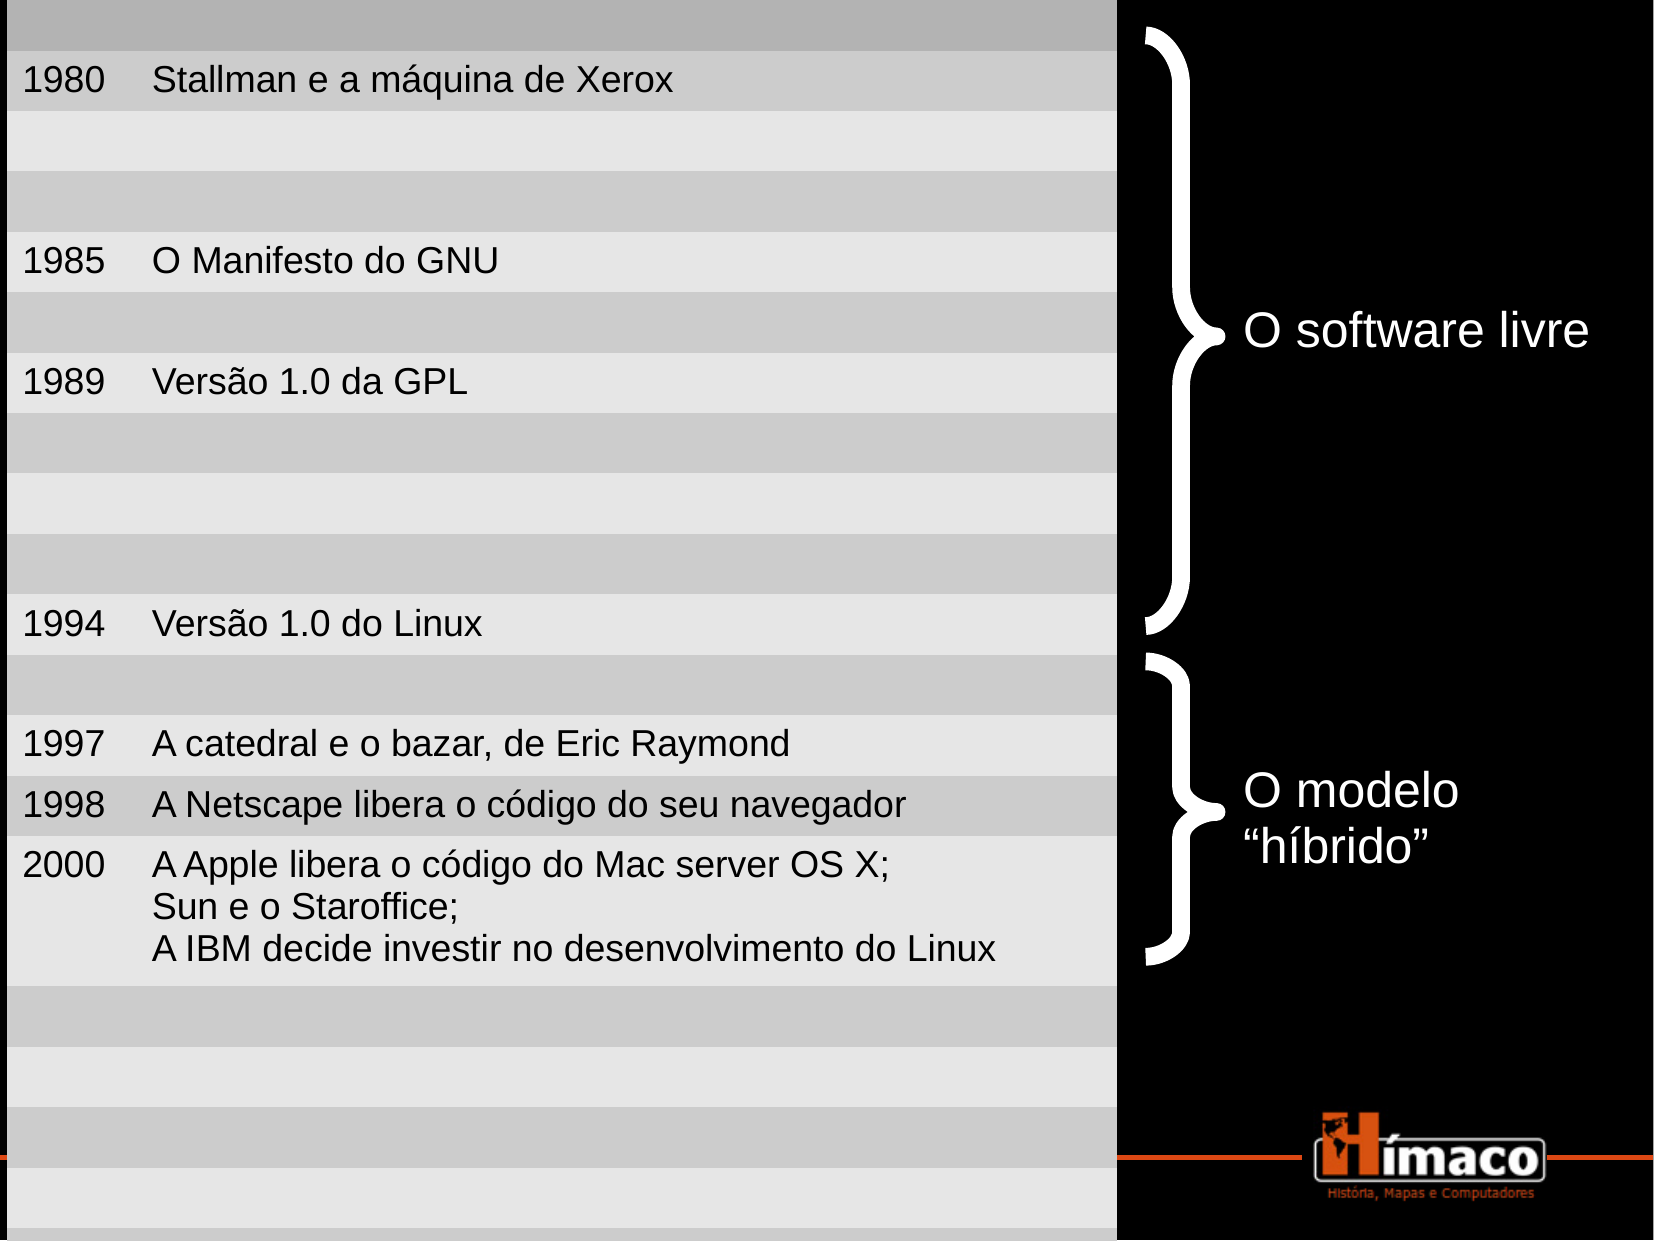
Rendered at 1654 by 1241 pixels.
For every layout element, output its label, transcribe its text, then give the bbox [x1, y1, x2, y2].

table_cell Stallman e a máquina de Xerox [137, 51, 1117, 111]
table_cell [7, 1107, 137, 1168]
table_cell 1994 [7, 594, 137, 655]
table_cell [7, 534, 137, 594]
table_cell [137, 413, 1117, 473]
table_cell O Manifesto do GNU [137, 232, 1117, 292]
table_cell [137, 1228, 1117, 1241]
table_cell [7, 473, 137, 534]
table_header [137, 0, 1117, 51]
table_cell A Apple libera o código do Mac server OS X; Sun e o Staroffice; A IBM decide investir no desenvolvimento do Linux [137, 836, 1117, 986]
table_cell 1998 [7, 776, 137, 836]
table_cell [7, 655, 137, 715]
table_cell 1985 [7, 232, 137, 292]
table_cell 1989 [7, 353, 137, 413]
table_cell [7, 986, 137, 1047]
text_box O modelo “híbrido” [1228, 755, 1654, 883]
table_cell [7, 1047, 137, 1107]
table_cell [137, 655, 1117, 715]
table_cell 1980 [7, 51, 137, 111]
table_cell [137, 1168, 1117, 1228]
table_cell [137, 473, 1117, 534]
table_cell Versão 1.0 da GPL [137, 353, 1117, 413]
table_cell [7, 111, 137, 171]
table_header [7, 0, 137, 51]
table_cell [7, 292, 137, 353]
table_cell [137, 986, 1117, 1047]
table_cell A catedral e o bazar, de Eric Raymond [137, 715, 1117, 776]
table_cell [7, 1228, 137, 1241]
table_cell [137, 1107, 1117, 1168]
picture [1301, 1075, 1559, 1217]
table_cell [7, 171, 137, 232]
table_cell 2000 [7, 836, 137, 986]
table_cell [7, 413, 137, 473]
table_cell A Netscape libera o código do seu navegador [137, 776, 1117, 836]
table_cell [137, 111, 1117, 171]
table_cell [137, 534, 1117, 594]
table_cell [137, 292, 1117, 353]
table_cell [7, 1168, 137, 1228]
table_cell 1997 [7, 715, 137, 776]
text_box O software livre [1228, 295, 1654, 366]
table_cell [137, 171, 1117, 232]
table_cell [137, 1047, 1117, 1107]
table_cell Versão 1.0 do Linux [137, 594, 1117, 655]
